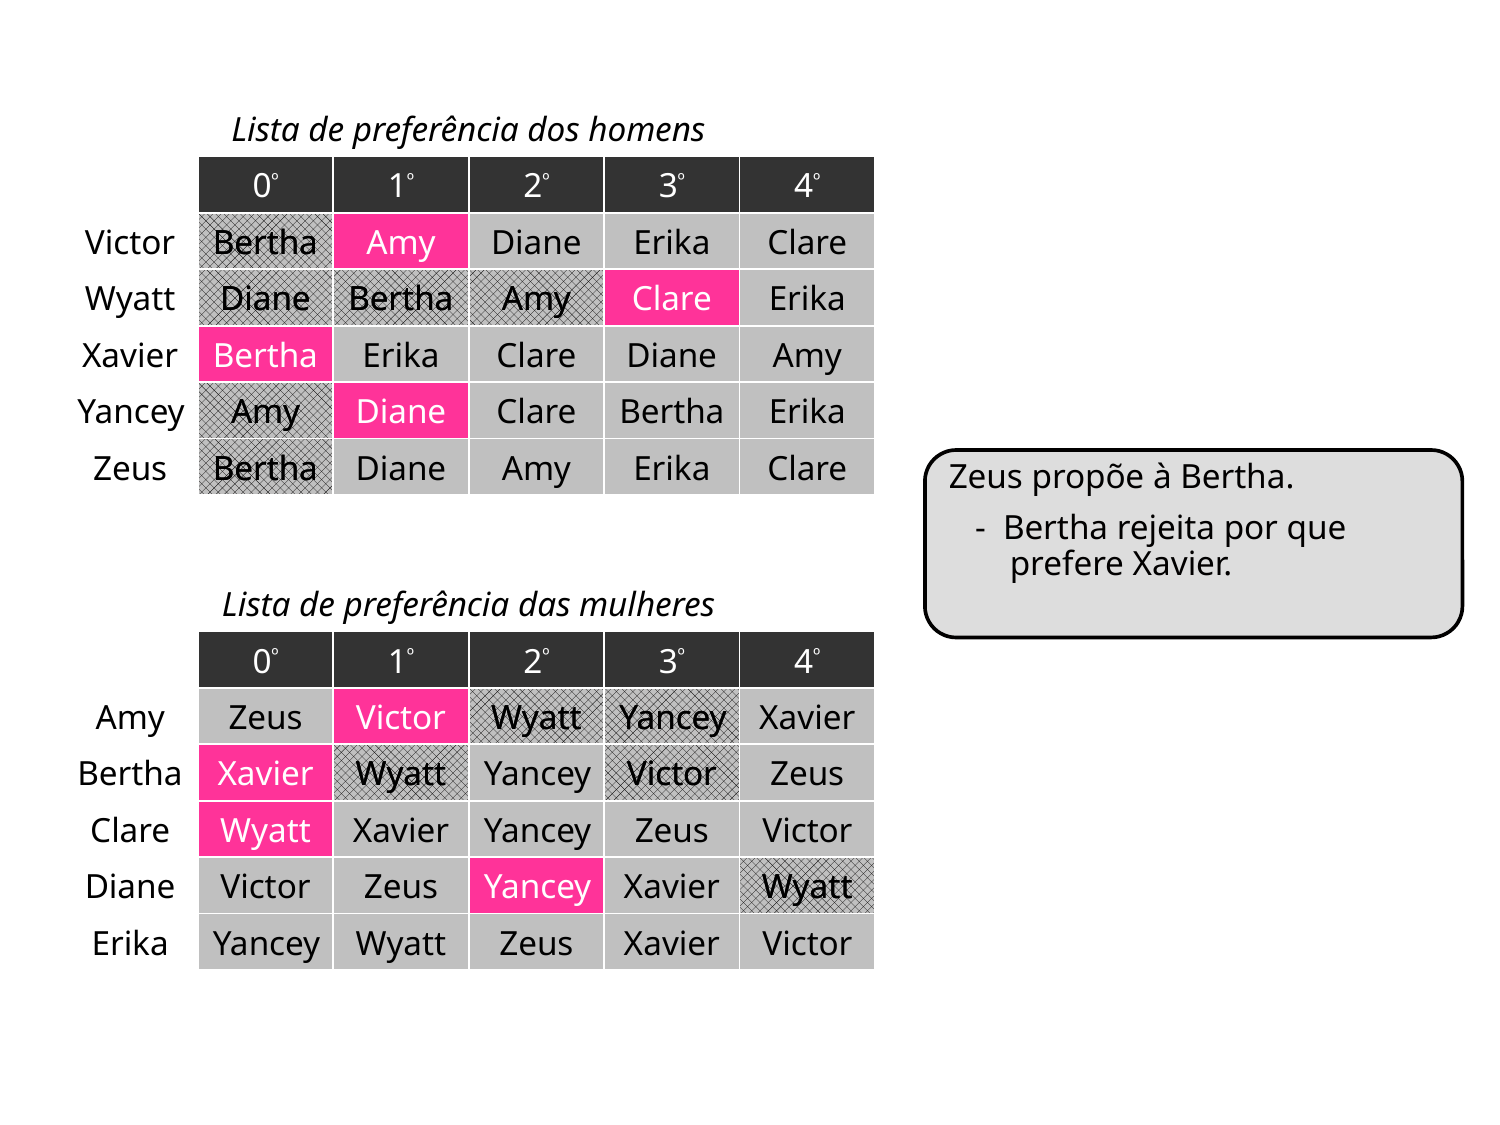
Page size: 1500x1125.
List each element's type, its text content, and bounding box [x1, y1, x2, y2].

text_box Bertha [197, 438, 334, 496]
text_box Xavier [197, 744, 333, 800]
text_box Yancey [605, 687, 740, 745]
text_box Victor [333, 687, 468, 744]
text_box Bertha [197, 326, 334, 382]
text_box Amy [197, 382, 334, 438]
text_box Amy [468, 269, 605, 326]
text_box Amy [334, 212, 469, 269]
text_box Wyatt [739, 857, 875, 914]
text_box Wyatt [333, 744, 469, 801]
text_box Diane [197, 269, 333, 326]
text_box Wyatt [468, 687, 605, 745]
text_box Clare [605, 269, 740, 326]
text_box Diane [334, 382, 469, 439]
text_box Victor [604, 745, 740, 801]
text_box Yancey [468, 857, 605, 914]
text_box Zeus propõe à Bertha. - Bertha rejeita por que prefere Xavier. [924, 450, 1463, 638]
text_box Bertha [197, 212, 334, 269]
text_box Wyatt [197, 800, 334, 858]
text_box Bertha [333, 269, 468, 326]
